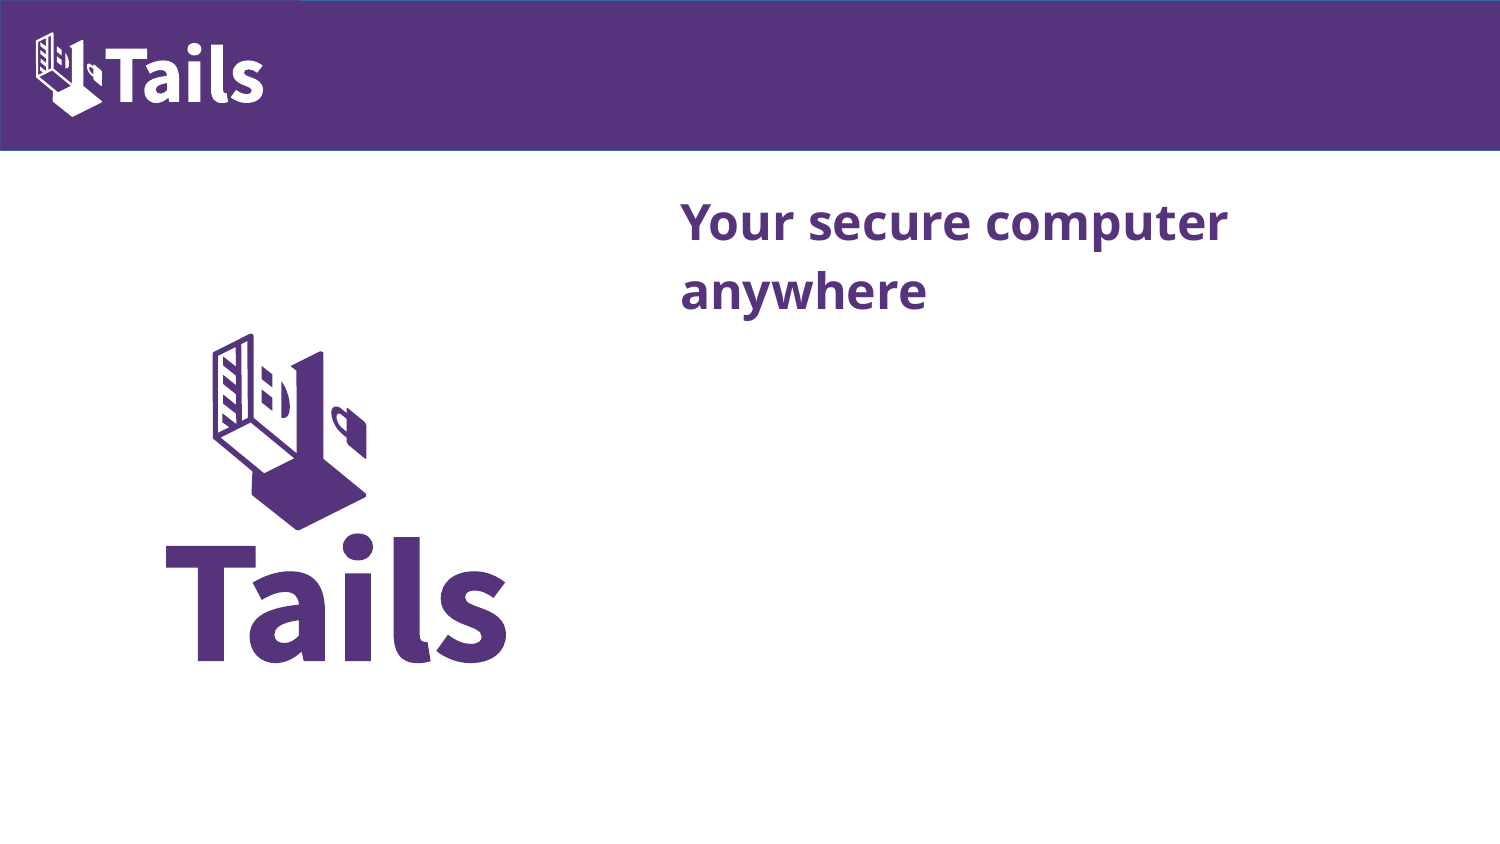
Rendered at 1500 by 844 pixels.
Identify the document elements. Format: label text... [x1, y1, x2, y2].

title Your secure computer anywhere [680, 192, 1462, 319]
picture [139, 302, 533, 695]
